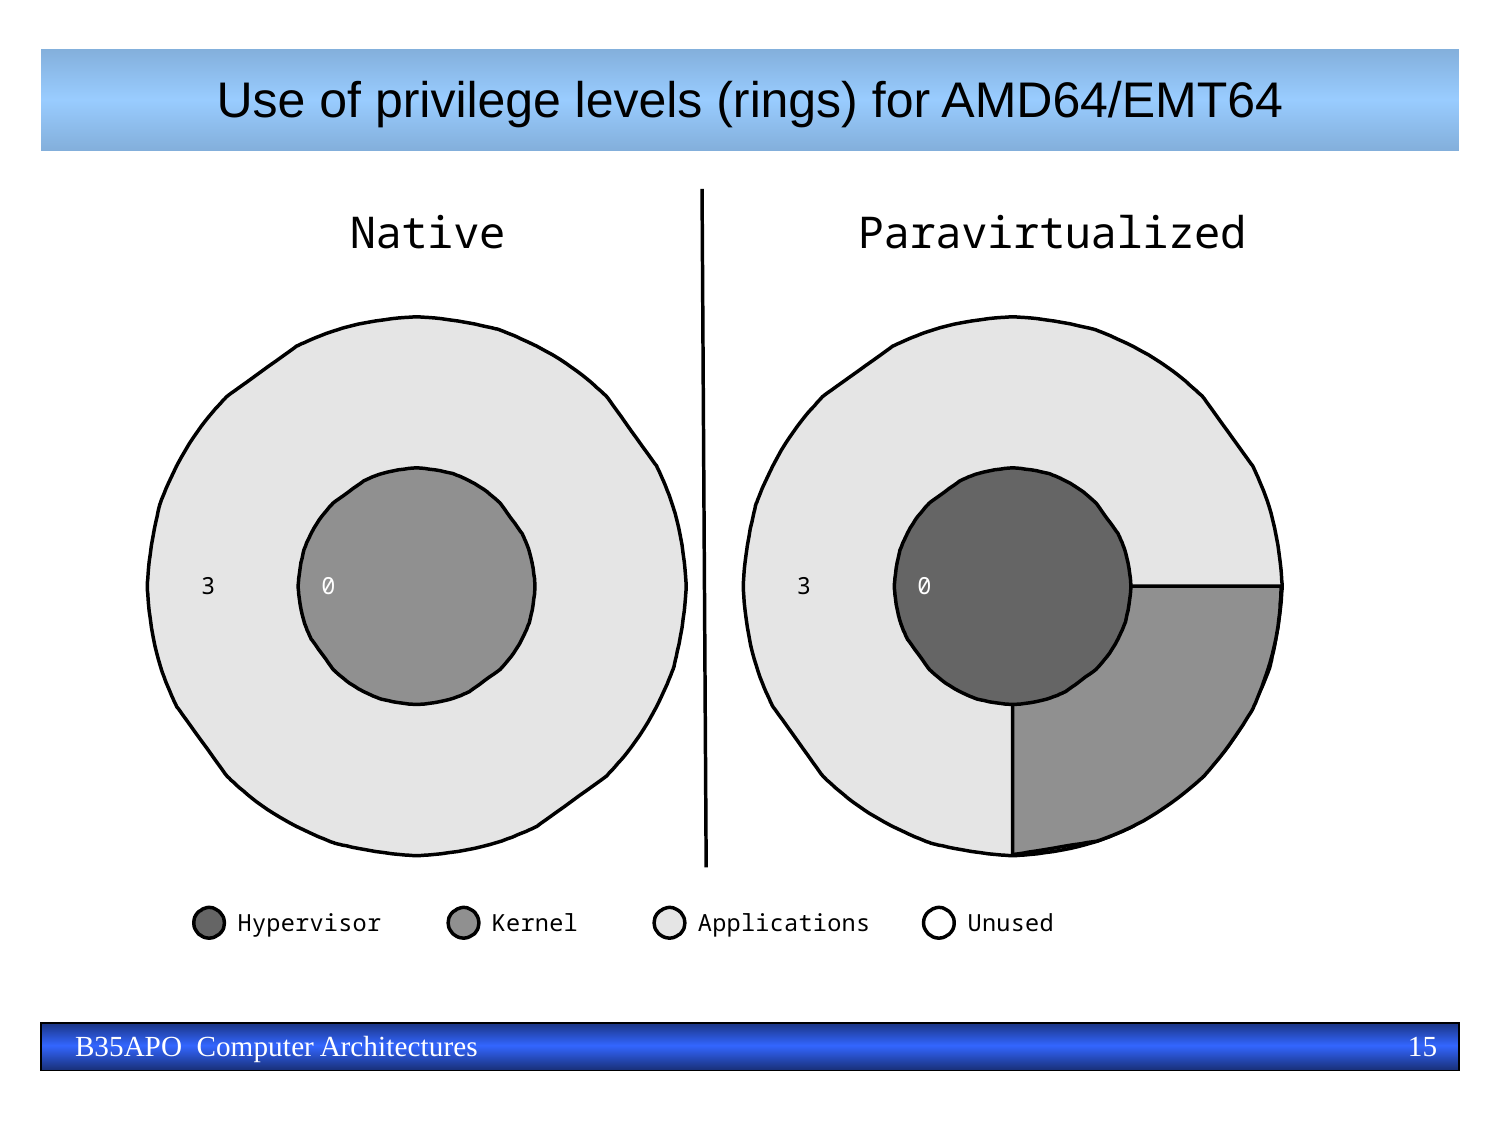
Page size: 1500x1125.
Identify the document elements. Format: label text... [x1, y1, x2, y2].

picture [133, 174, 1351, 955]
title Use of privilege levels (rings) for AMD64/EMT64 [41, 49, 1459, 151]
